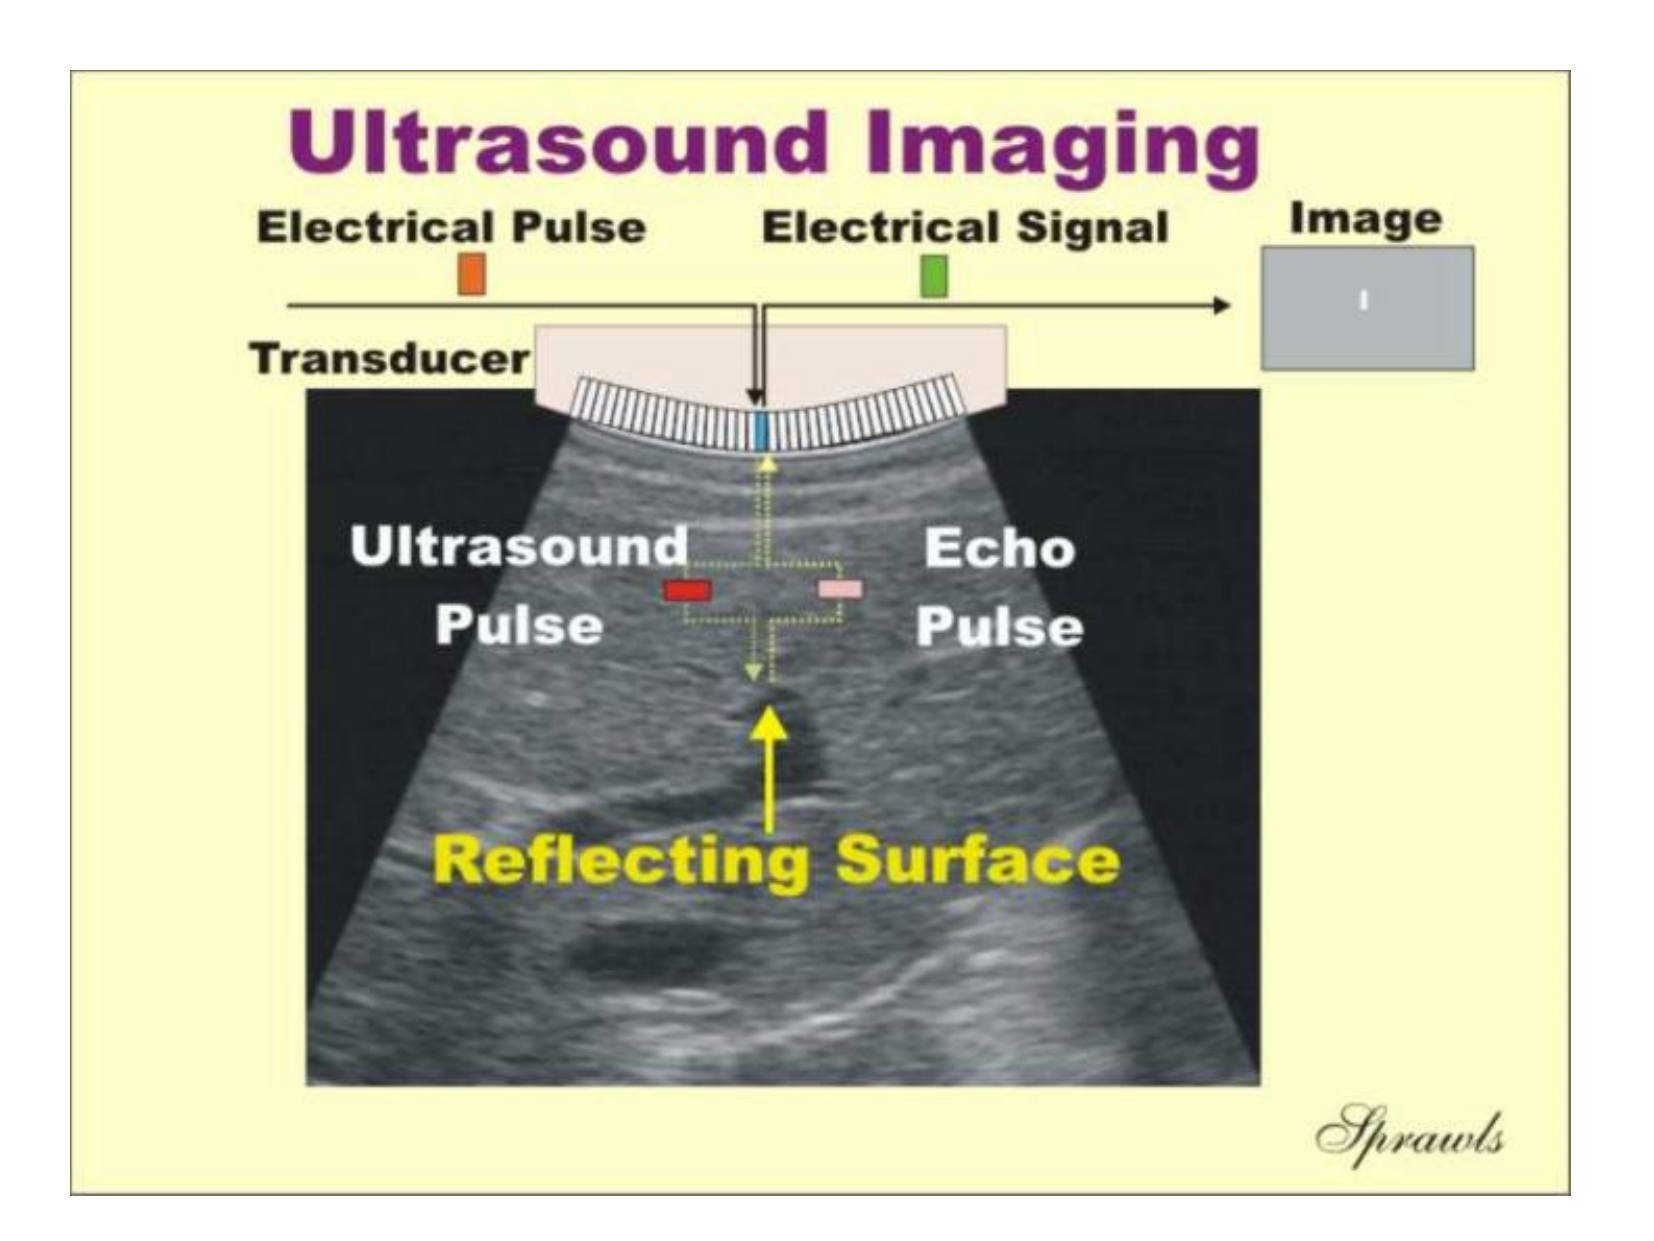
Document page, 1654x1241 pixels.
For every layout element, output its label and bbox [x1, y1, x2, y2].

picture [70, 70, 1571, 1196]
